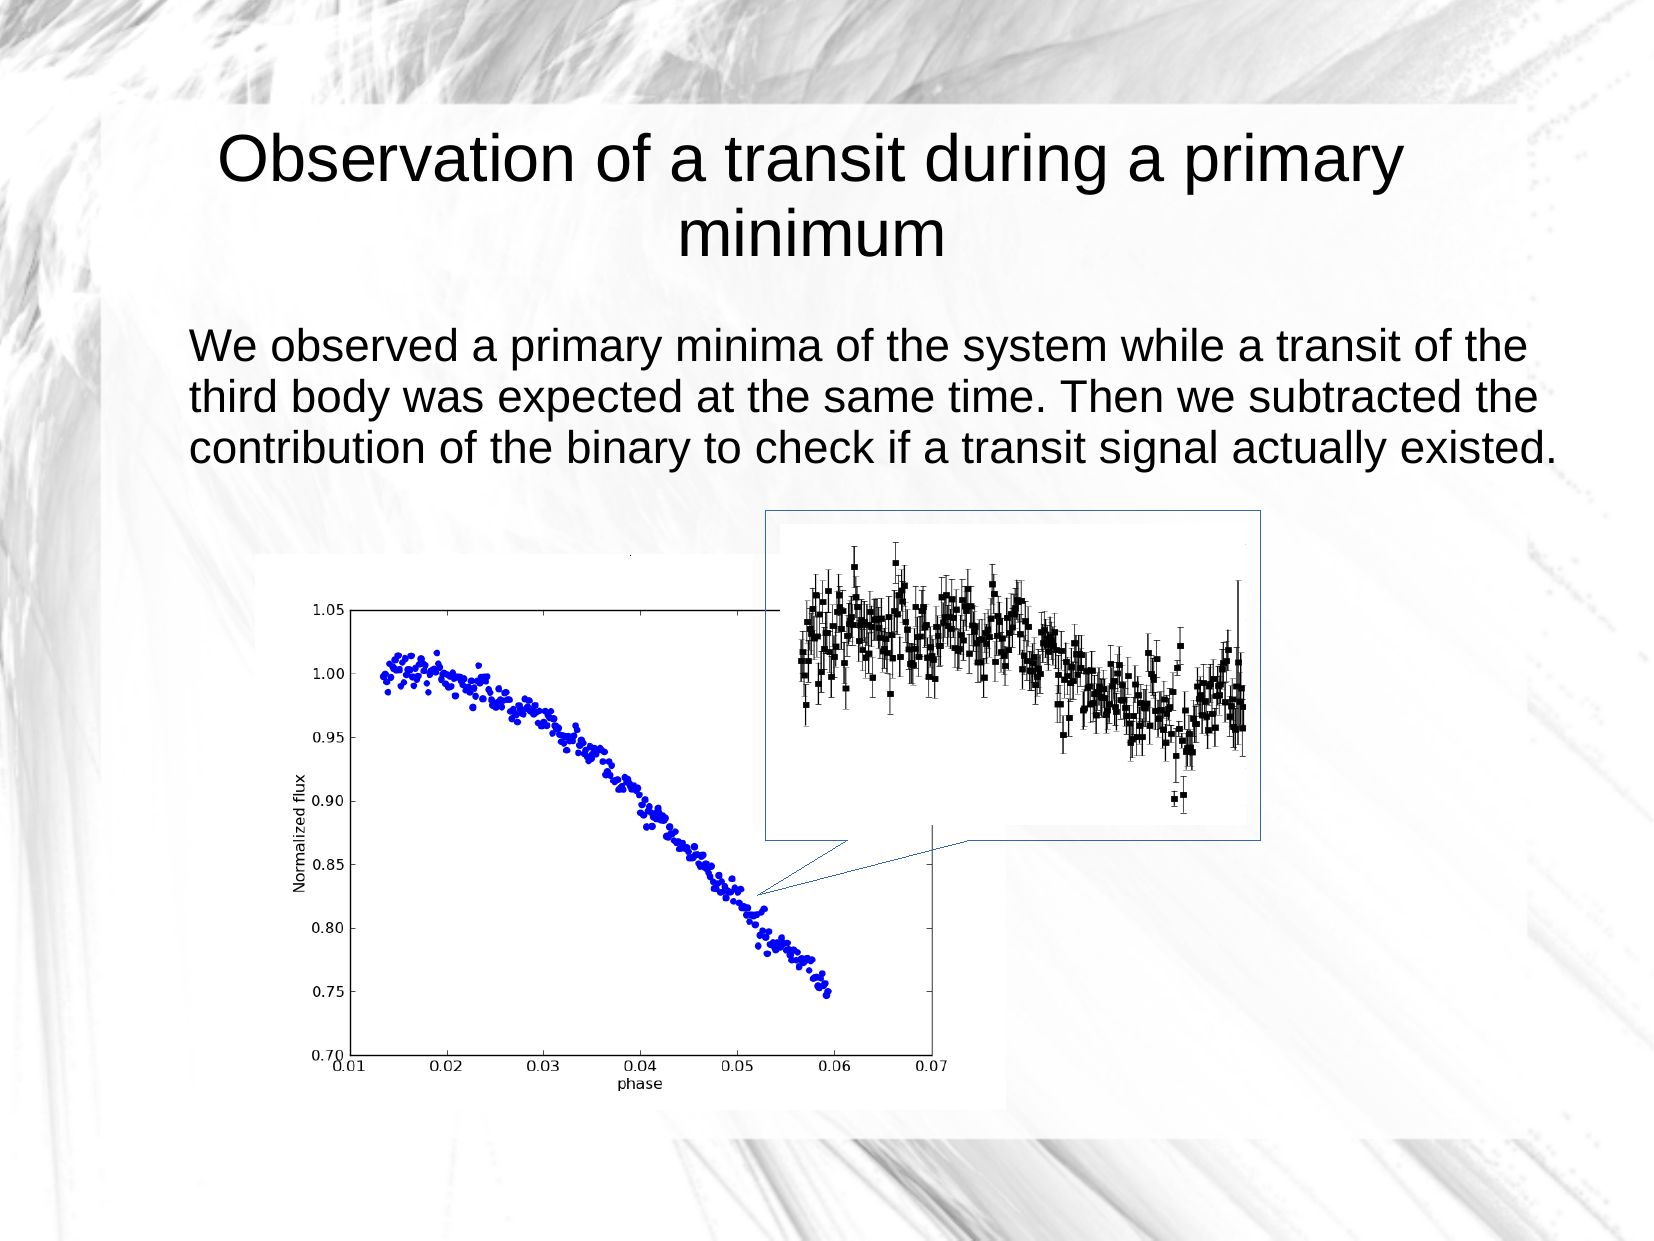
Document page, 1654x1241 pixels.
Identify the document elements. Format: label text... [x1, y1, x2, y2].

list We observed a primary minima of the system while a transit of the third body was expected at the same time. Then we subtracted the contribution of the binary to check if a transit signal actually existed. [766, 511, 1260, 840]
picture [0, 0, 1654, 1241]
title Observation of a transit during a primary minimum [118, 112, 1506, 281]
list We observed a primary minima of the system while a transit of the third body was expected at the same time. Then we subtracted the contribution of the binary to check if a transit signal actually existed. [118, 319, 1571, 1039]
